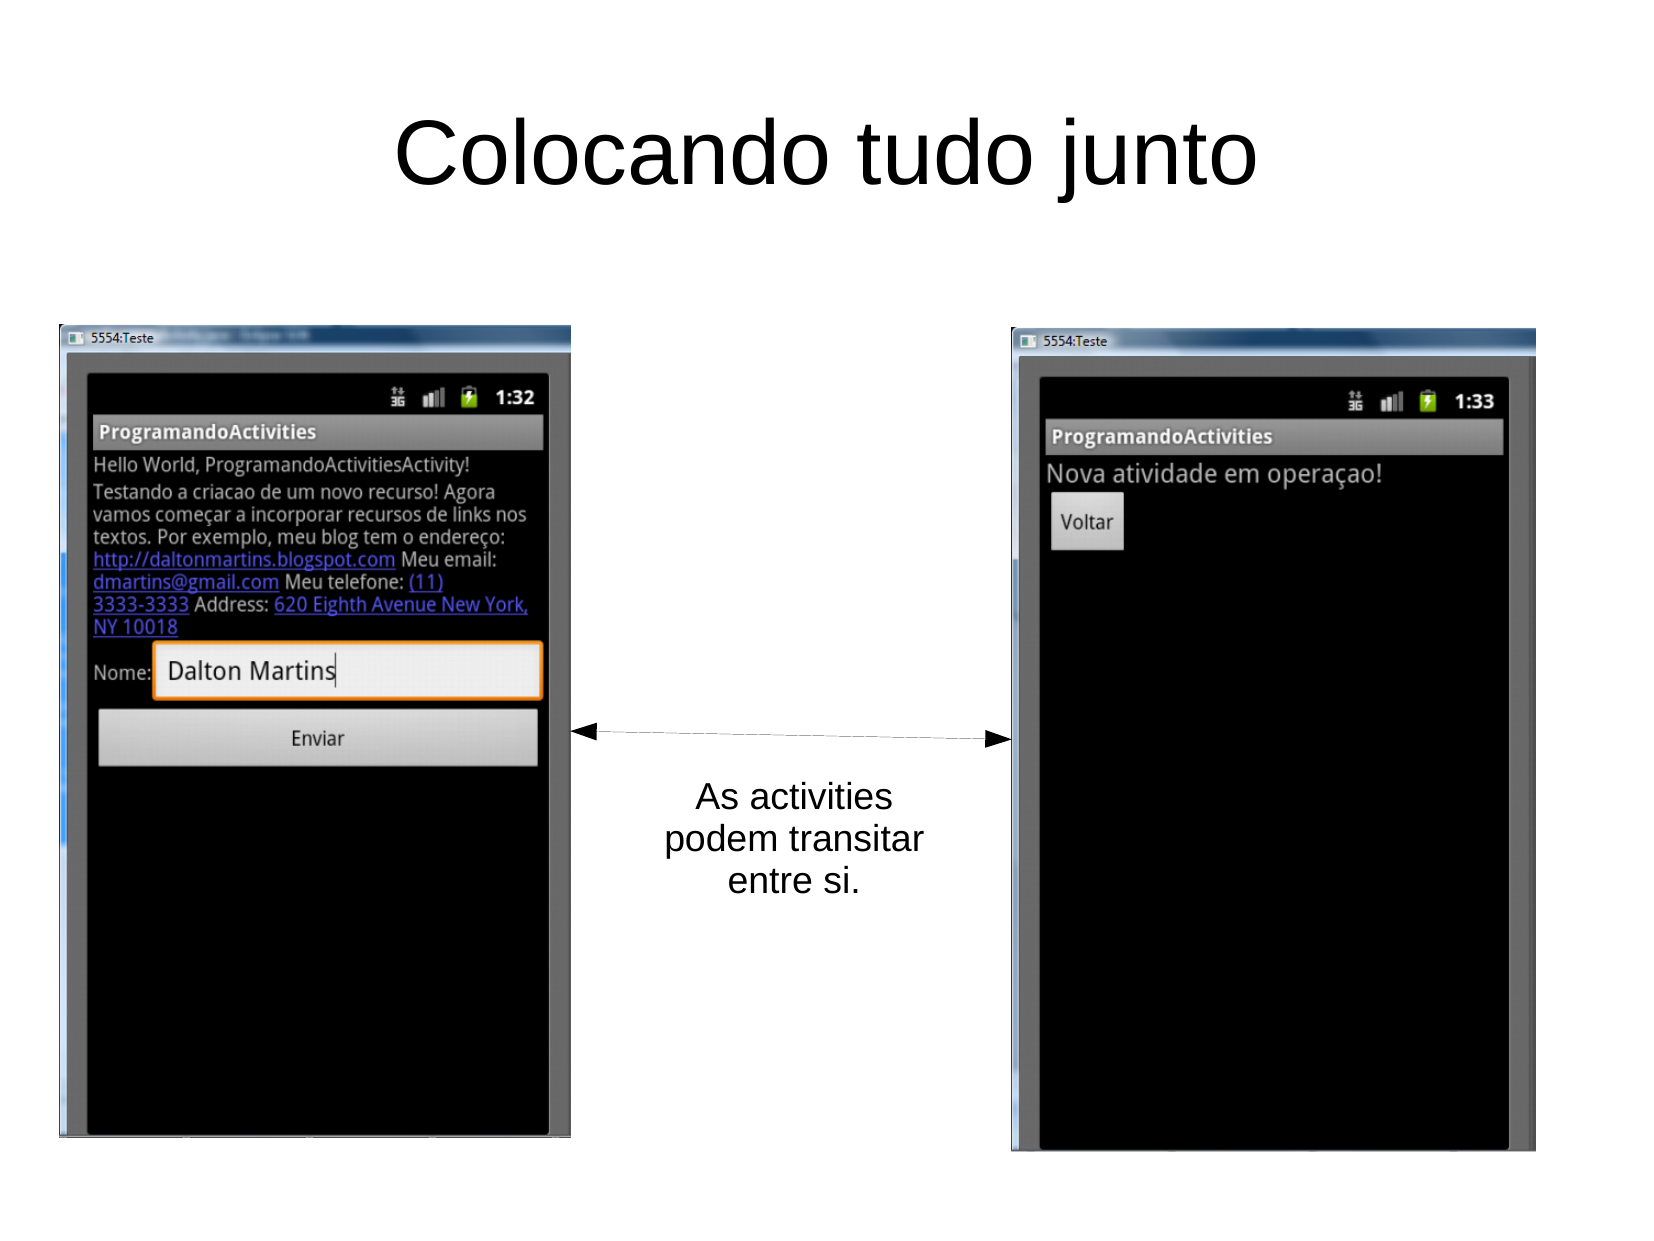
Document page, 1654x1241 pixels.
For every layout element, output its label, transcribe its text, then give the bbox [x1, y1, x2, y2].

title Colocando tudo junto [82, 49, 1571, 257]
text_box As activities podem transitar entre si. [649, 767, 940, 909]
picture [59, 324, 571, 1138]
picture [1011, 327, 1536, 1152]
